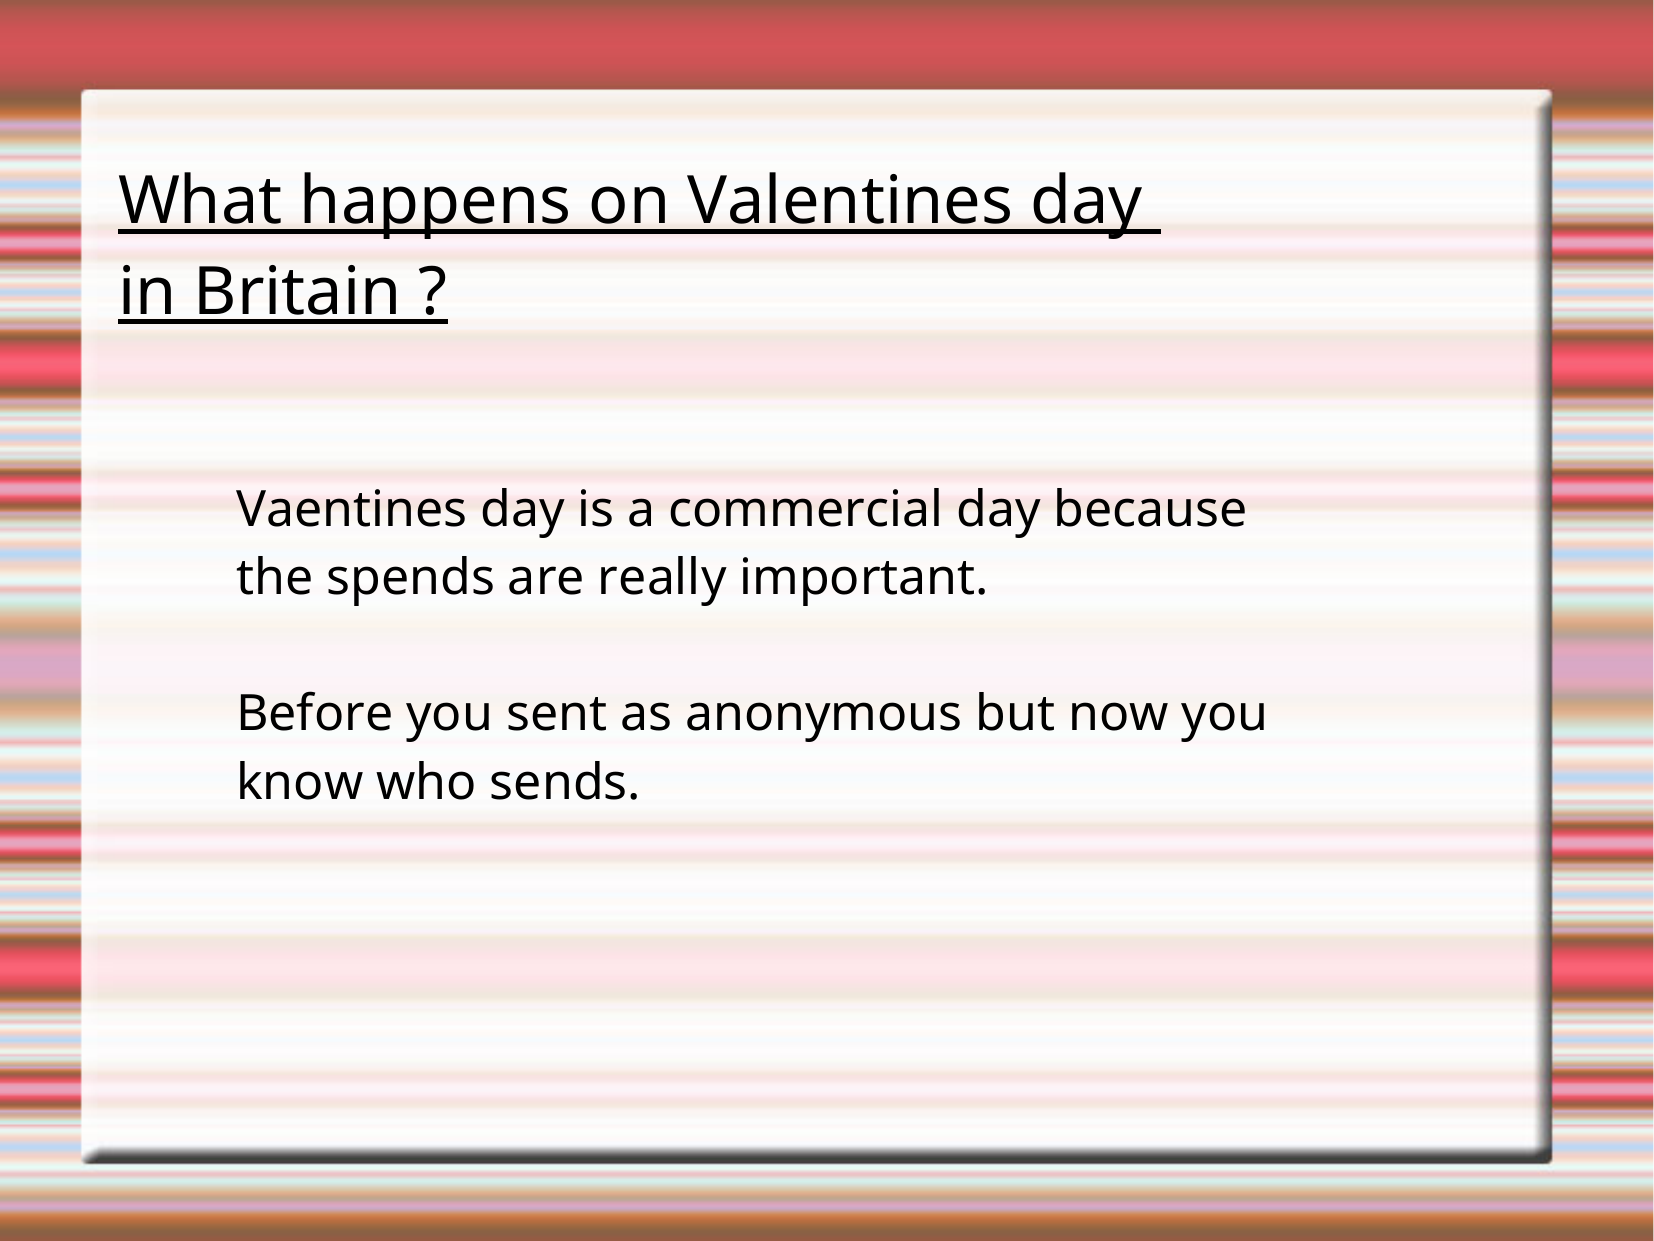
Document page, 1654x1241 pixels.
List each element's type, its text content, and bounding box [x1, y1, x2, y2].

text_box What happens on Valentines day in Britain ? [118, 152, 1654, 320]
text_box Vaentines day is a commercial day because the spends are really important. Before you sent as anonymous but now you know who sends. [236, 472, 1329, 798]
picture [0, 0, 1654, 1241]
